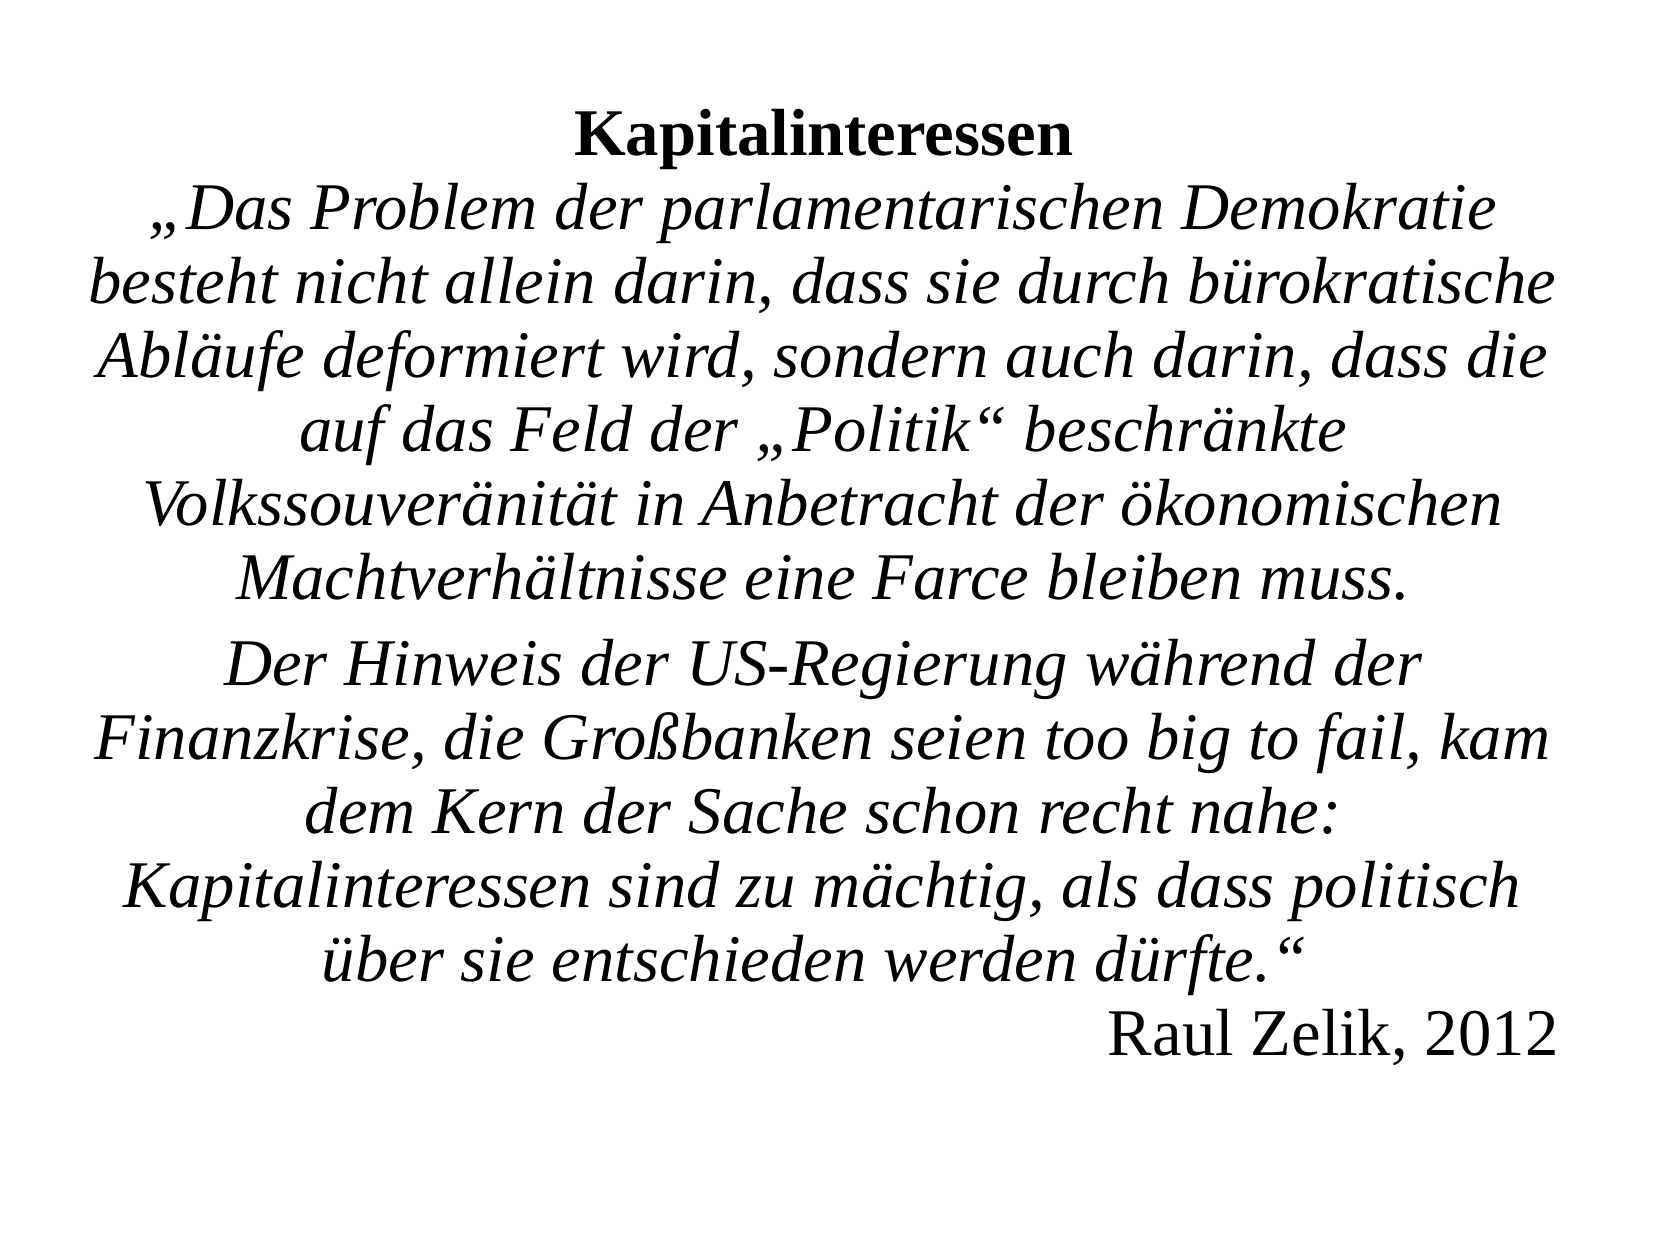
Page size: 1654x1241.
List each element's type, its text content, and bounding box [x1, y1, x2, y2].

text_box Kapitalinteressen „Das Problem der parlamentarischen Demokratie besteht nicht allein darin, dass sie durch bürokratische Abläufe deformiert wird, sondern auch darin, dass die auf das Feld der „Politik“ beschränkte Volkssouveränität in Anbetracht der ökonomischen Machtverhältnisse eine Farce bleiben muss. Der Hinweis der US-Regierung während der Finanzkrise, die Großbanken seien too big to fail, kam dem Kern der Sache schon recht nahe: Kapitalinteressen sind zu mächtig, als dass politisch über sie entschieden werden dürfte.“ Raul Zelik, 2012 [73, 88, 1580, 1078]
